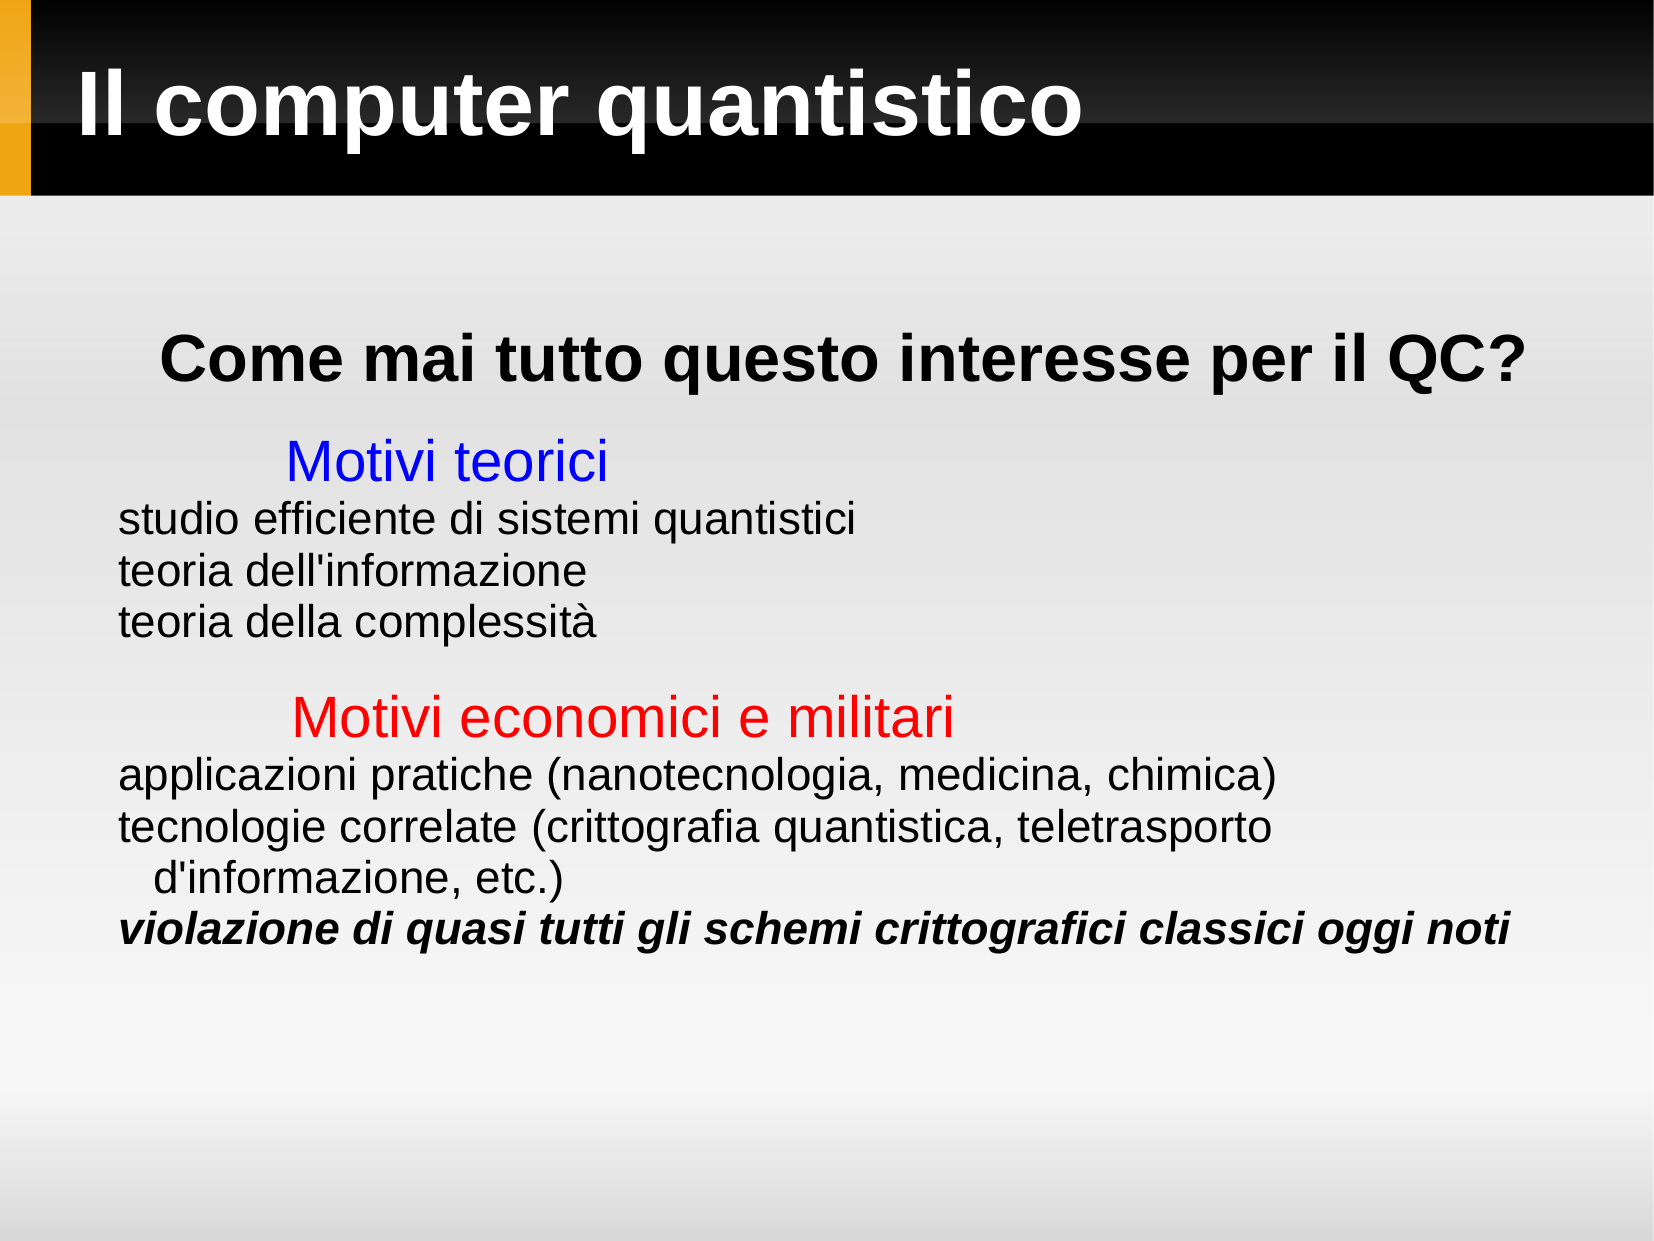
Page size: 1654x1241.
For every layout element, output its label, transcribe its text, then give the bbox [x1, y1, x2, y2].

subtitle Come mai tutto questo interesse per il QC? Motivi teorici studio efficiente di sistemi quantistici teoria dell'informazione teoria della complessità Motivi economici e militari applicazioni pratiche (nanotecnologia, medicina, chimica) tecnologie correlate (crittografia quantistica, teletrasporto d'informazione, etc.) violazione di quasi tutti gli schemi crittografici classici oggi noti [82, 206, 1571, 1102]
title Il computer quantistico [76, 7, 1565, 200]
picture [0, 0, 1654, 1241]
